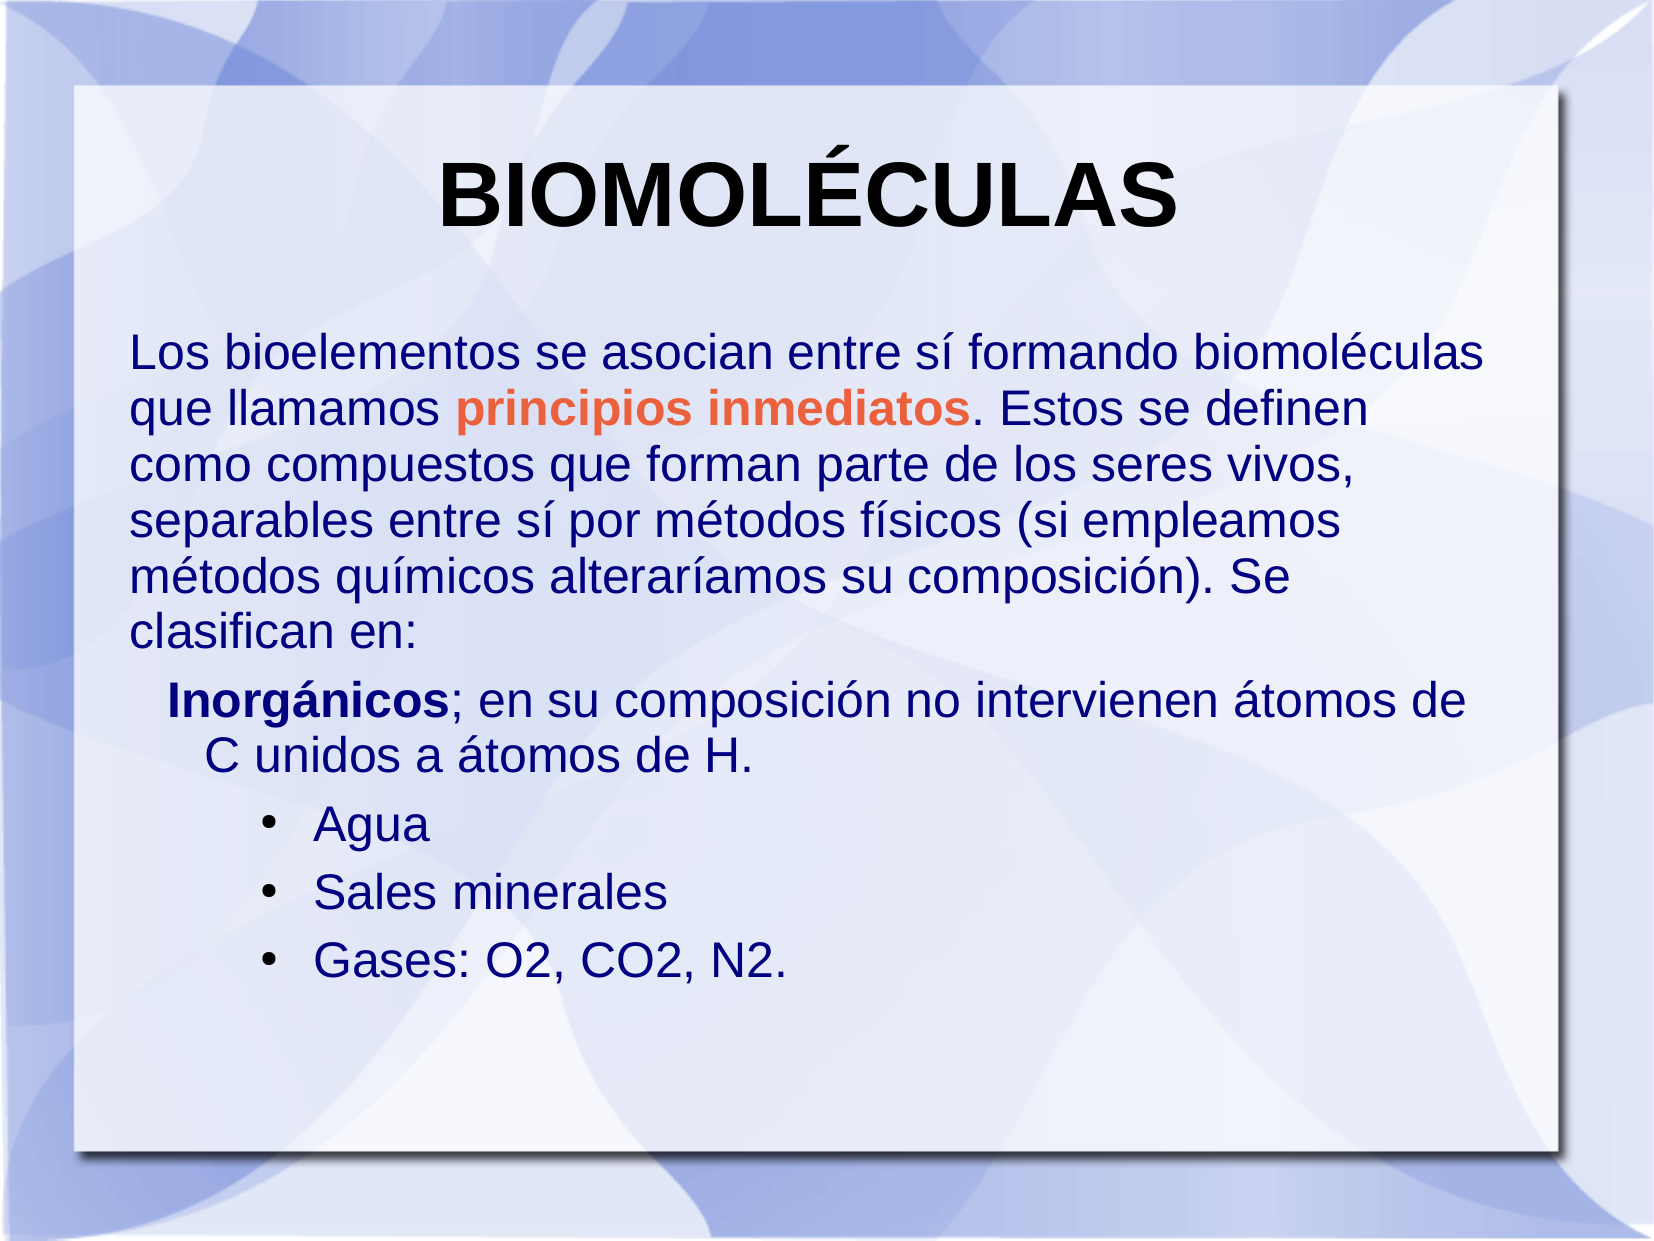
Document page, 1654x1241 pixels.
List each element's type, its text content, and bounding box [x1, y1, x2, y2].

title BIOMOLÉCULAS [82, 90, 1536, 298]
list Los bioelementos se asocian entre sí formando biomoléculas que llamamos principios inmediatos. Estos se definen como compuestos que forman parte de los seres vivos, separables entre sí por métodos físicos (si empleamos métodos químicos alteraríamos su composición). Se clasifican en: Inorgánicos; en su composición no intervienen átomos de C unidos a átomos de H. Agua Sales minerales Gases: O2, CO2, N2. [129, 324, 1489, 1060]
picture [0, 0, 1654, 1241]
